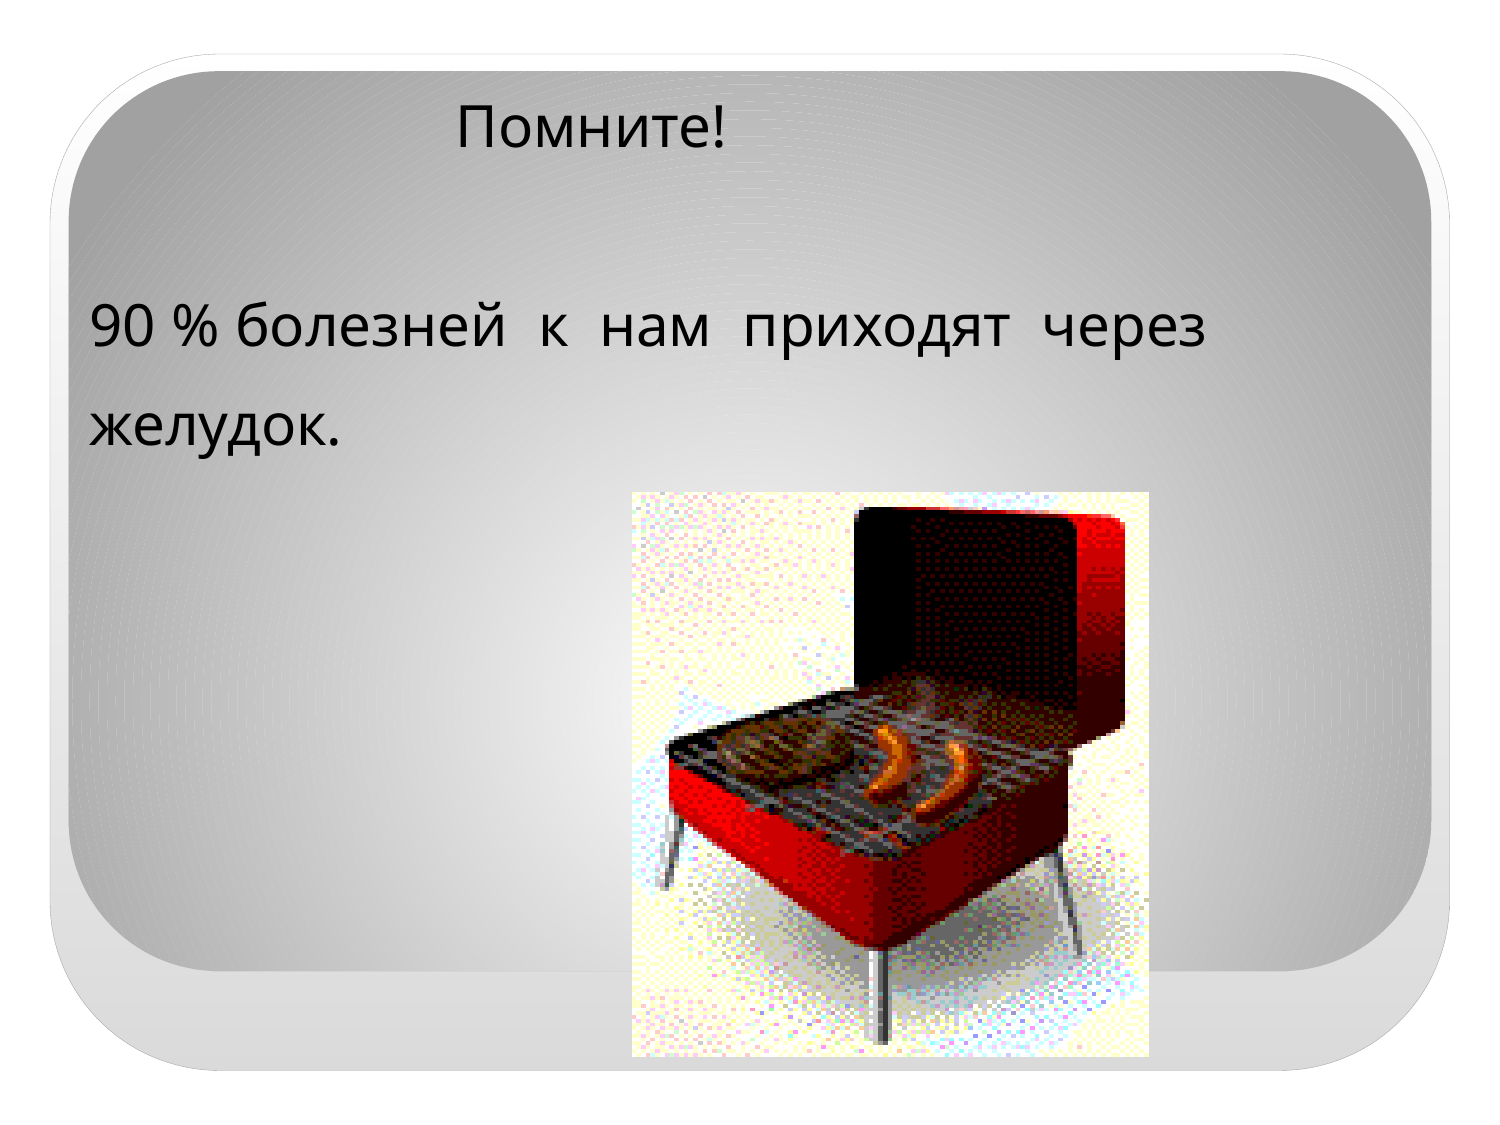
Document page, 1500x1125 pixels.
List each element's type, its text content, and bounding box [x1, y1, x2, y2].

picture [632, 492, 1149, 1057]
list Помните! 90 % болезней к нам приходят через желудок. [75, 82, 1425, 1005]
